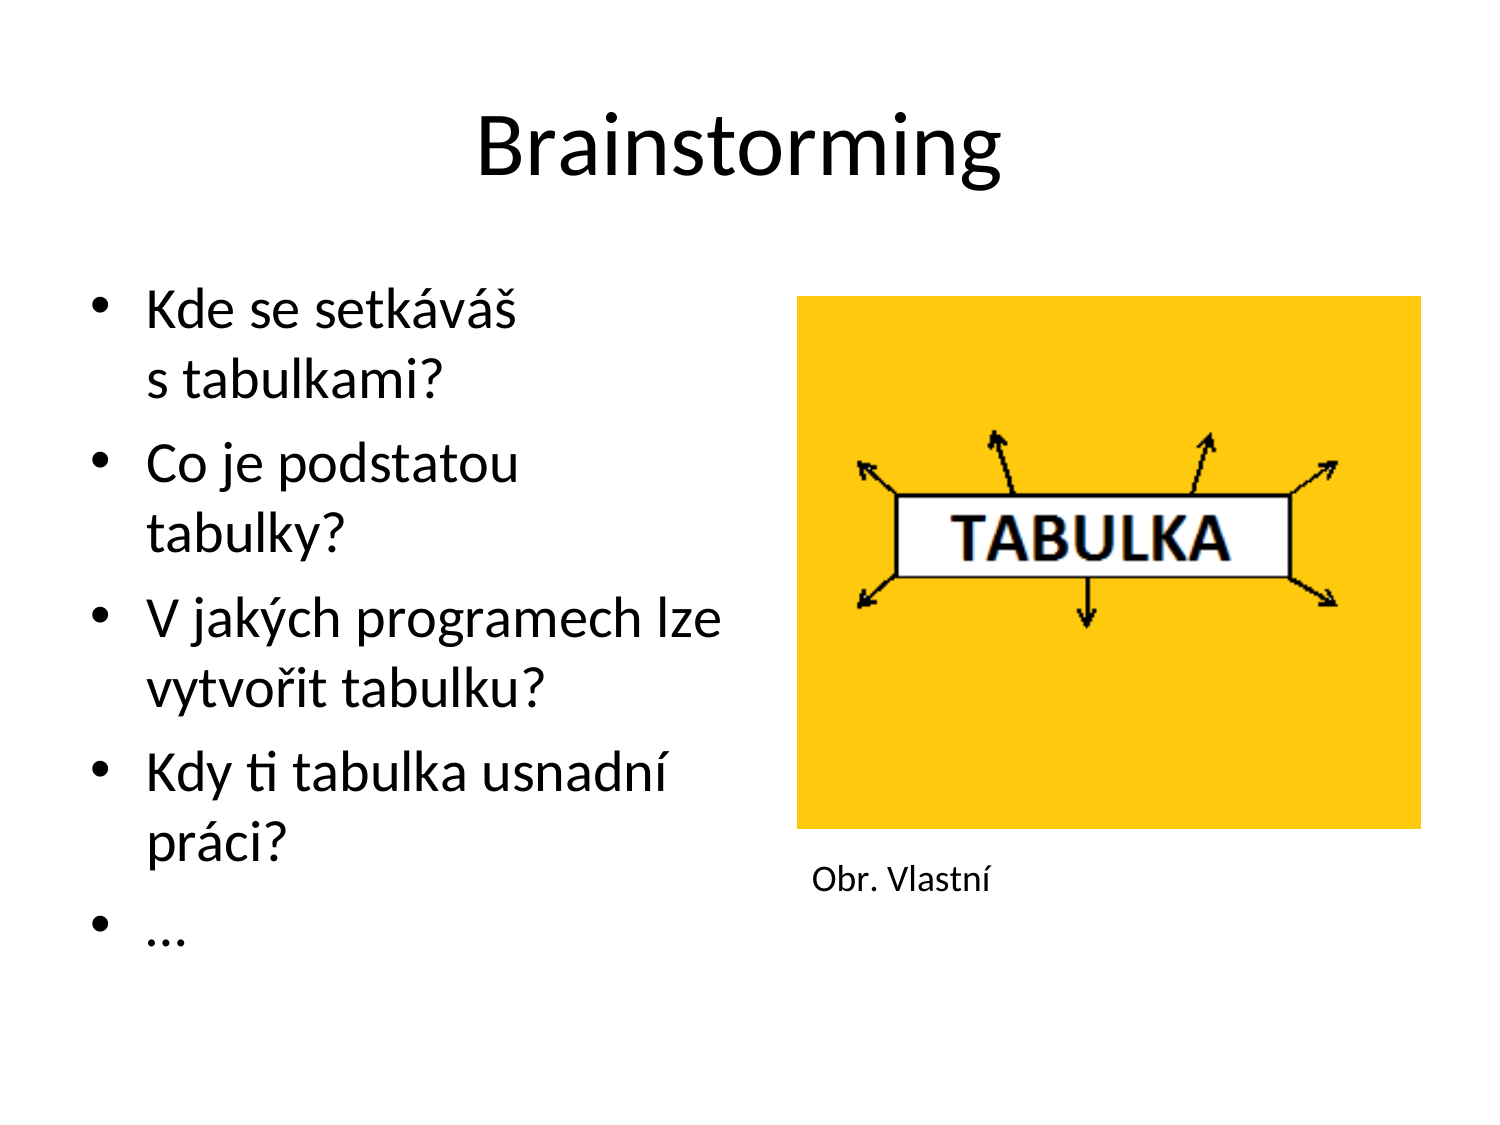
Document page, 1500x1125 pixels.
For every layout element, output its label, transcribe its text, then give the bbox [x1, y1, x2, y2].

text_box Obr. Vlastní [797, 846, 1306, 907]
title Brainstorming [75, 45, 1426, 233]
text_box [797, 296, 1421, 829]
list Kde se setkáváš s tabulkami? Co je podstatou tabulky? V jakých programech lze vytvořit tabulku? Kdy ti tabulka usnadní práci? … [75, 262, 738, 1006]
